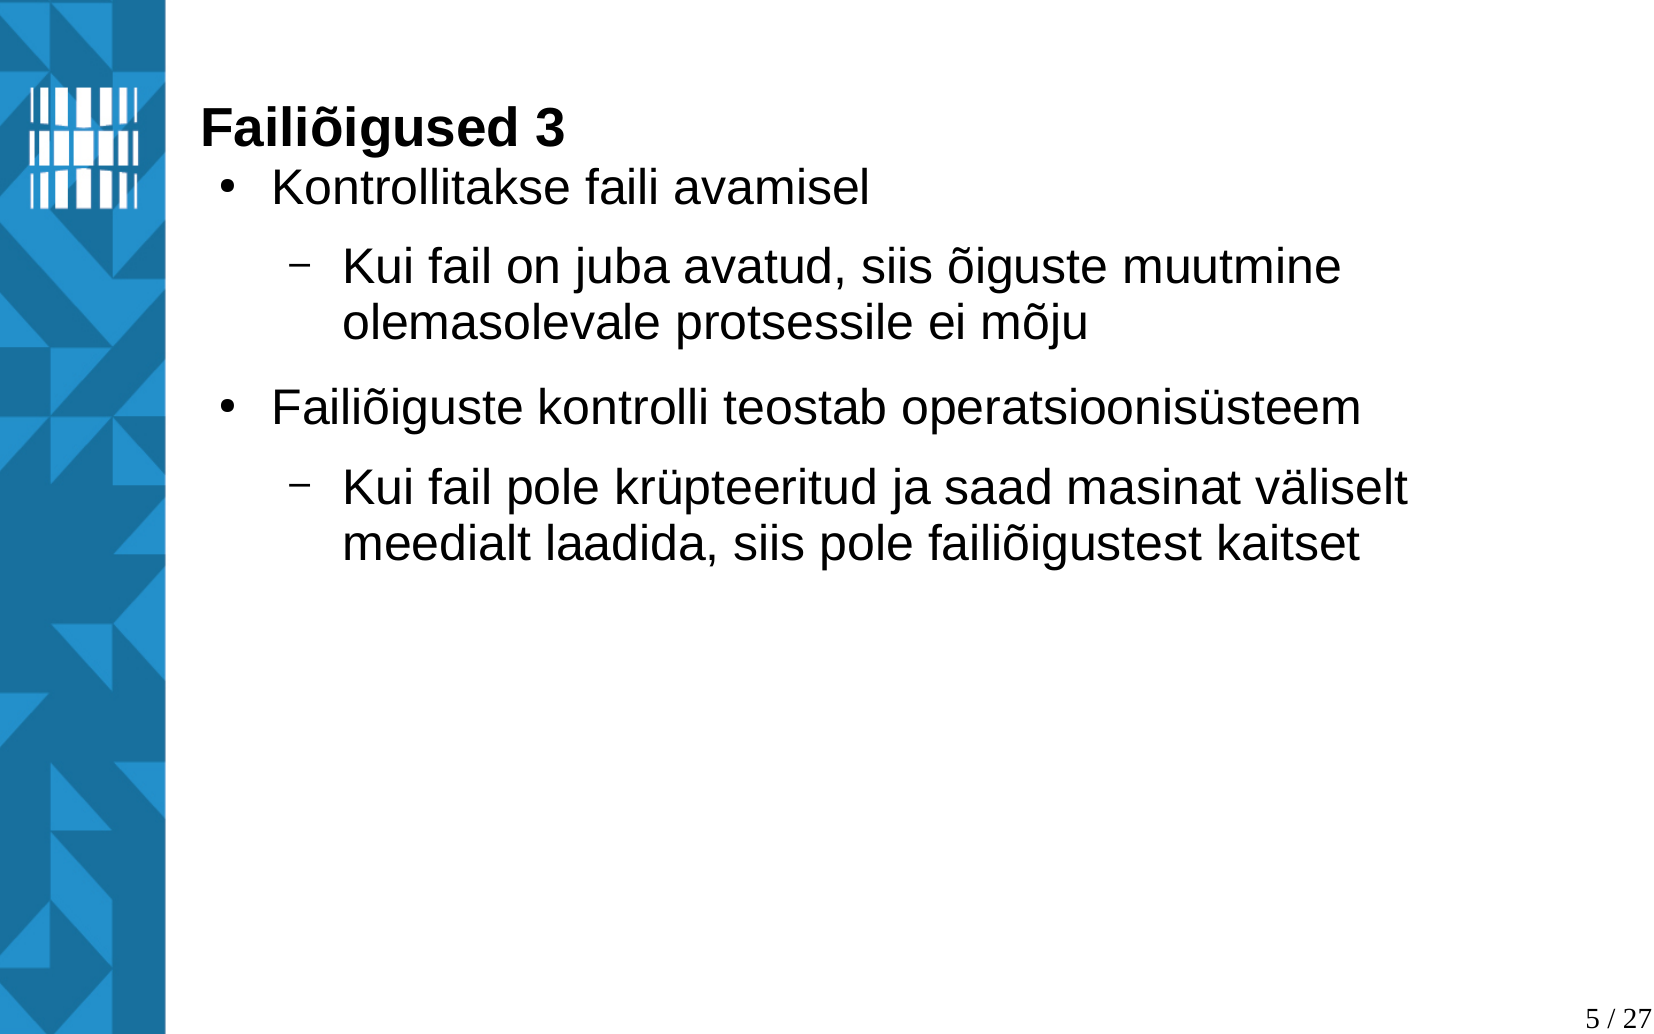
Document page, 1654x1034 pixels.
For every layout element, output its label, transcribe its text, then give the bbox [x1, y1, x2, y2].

title Failiõigused 3 [200, 41, 1595, 214]
list Kontrollitakse faili avamisel Kui fail on juba avatud, siis õiguste muutmine olemasolevale protsessile ei mõju Failiõiguste kontrolli teostab operatsioonisüsteem Kui fail pole krüpteeritud ja saad masinat väliselt meedialt laadida, siis pole failiõigustest kaitset [200, 159, 1565, 877]
